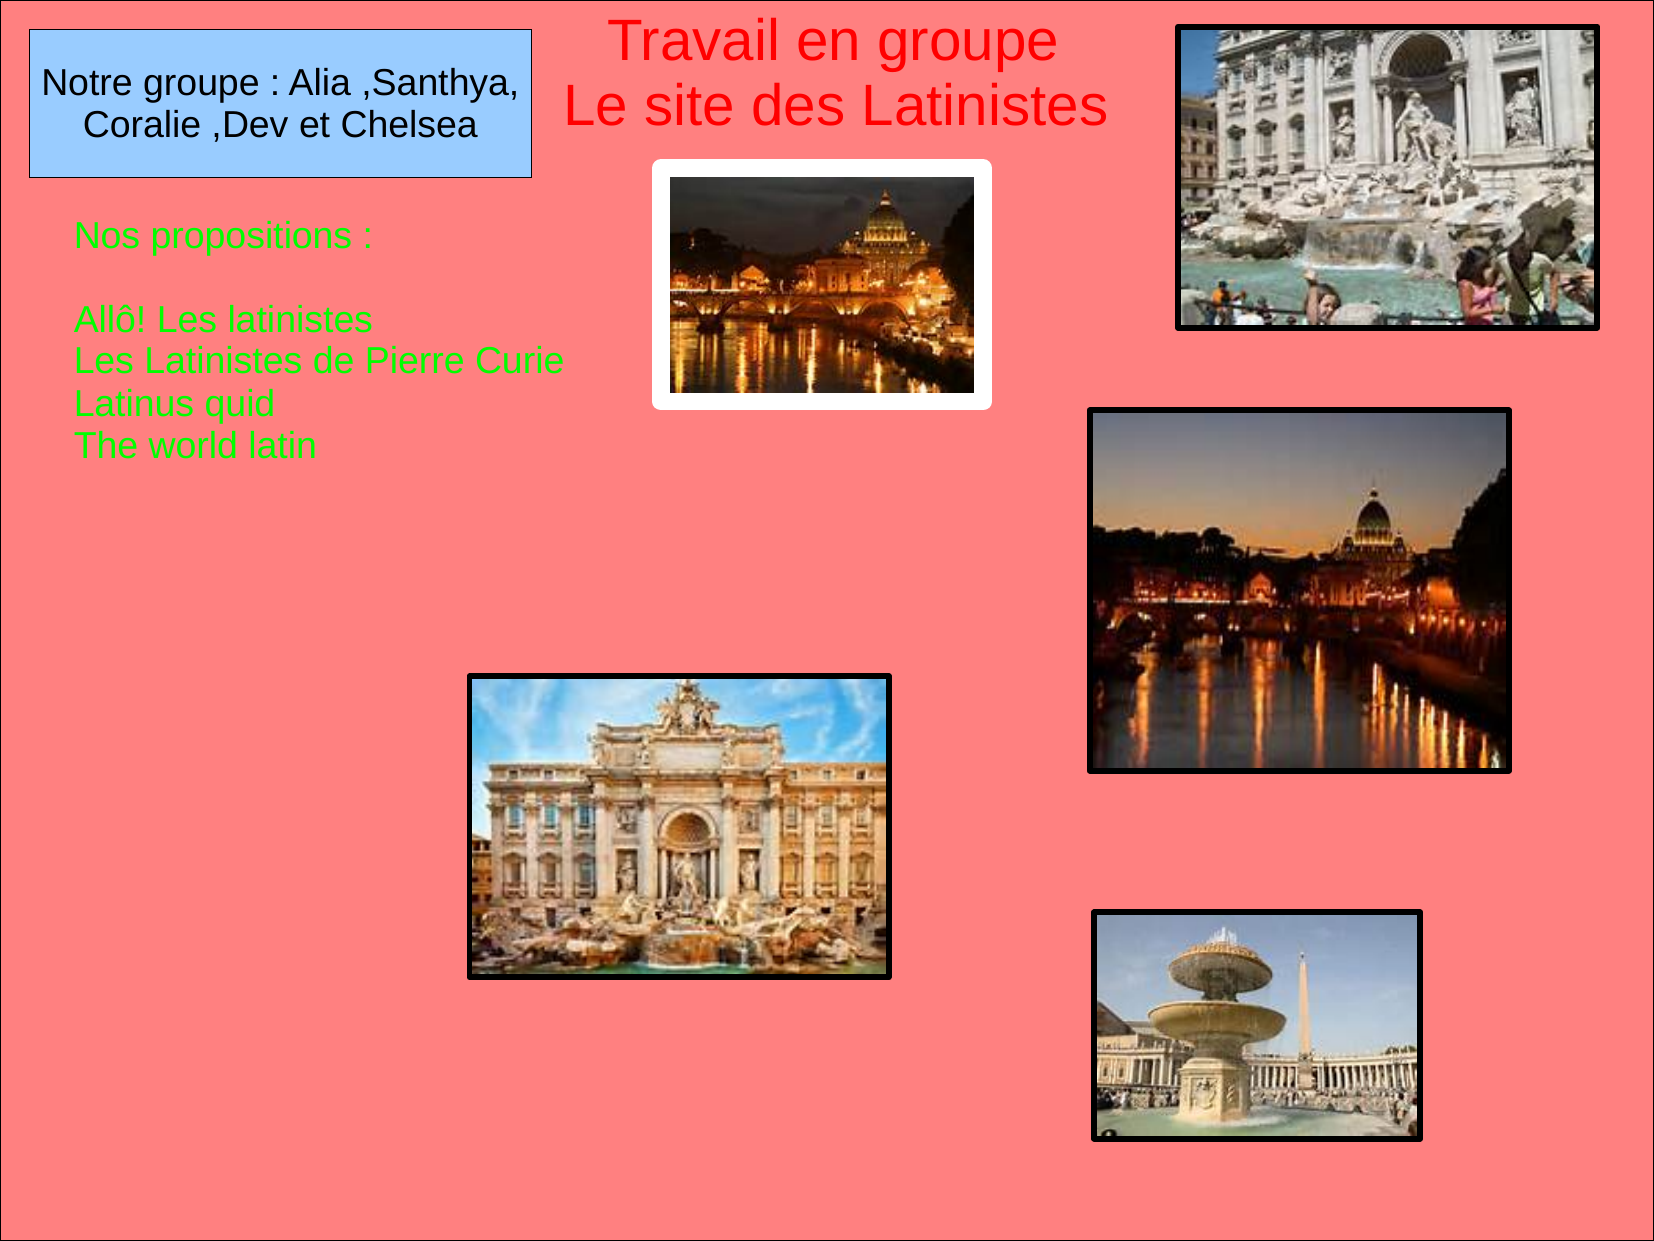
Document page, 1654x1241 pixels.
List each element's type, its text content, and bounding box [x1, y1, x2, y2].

text_box [0, 0, 1654, 1241]
picture [1092, 413, 1506, 768]
picture [472, 679, 886, 975]
picture [669, 177, 975, 393]
text_box Nos propositions : Allô! Les latinistes Les Latinistes de Pierre Curie Latinus quid The world latin [59, 206, 591, 516]
picture [1181, 29, 1595, 325]
picture [1097, 915, 1418, 1136]
text_box Notre groupe : Alia ,Santhya, Coralie ,Dev et Chelsea [29, 29, 532, 178]
text_box Travail en groupe Le site des Latinistes [265, 0, 1418, 145]
